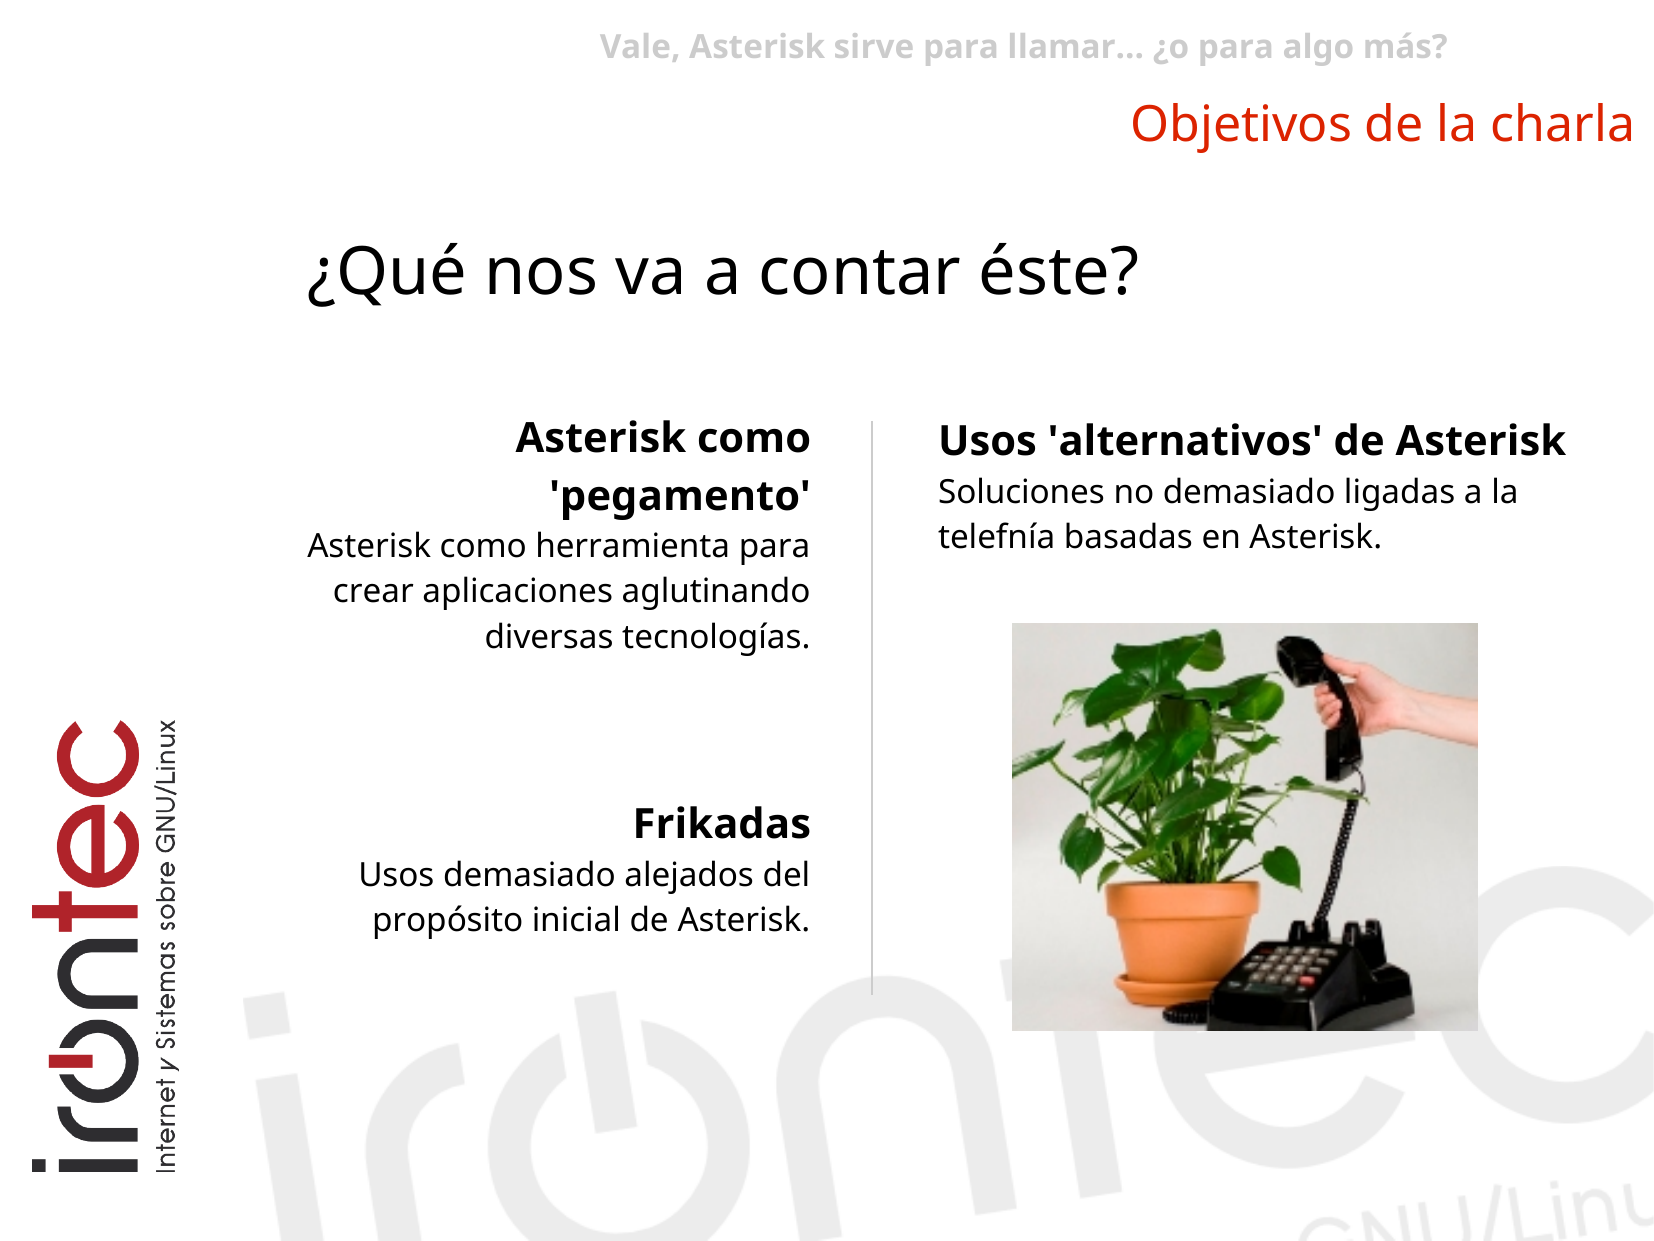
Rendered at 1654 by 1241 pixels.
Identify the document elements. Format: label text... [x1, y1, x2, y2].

text_box Usos 'alternativos' de Asterisk Soluciones no demasiado ligadas a la telefnía basadas en Asterisk. [938, 410, 1598, 593]
title Objetivos de la charla [199, 83, 1636, 162]
picture [243, 623, 1654, 1241]
picture [32, 720, 179, 1172]
text_box ¿Qué nos va a contar éste? [307, 223, 1576, 350]
text_box Asterisk como 'pegamento' Asterisk como herramienta para crear aplicaciones aglutinando diversas tecnologías. Frikadas Usos demasiado alejados del propósito inicial de Asterisk. [259, 408, 812, 1115]
